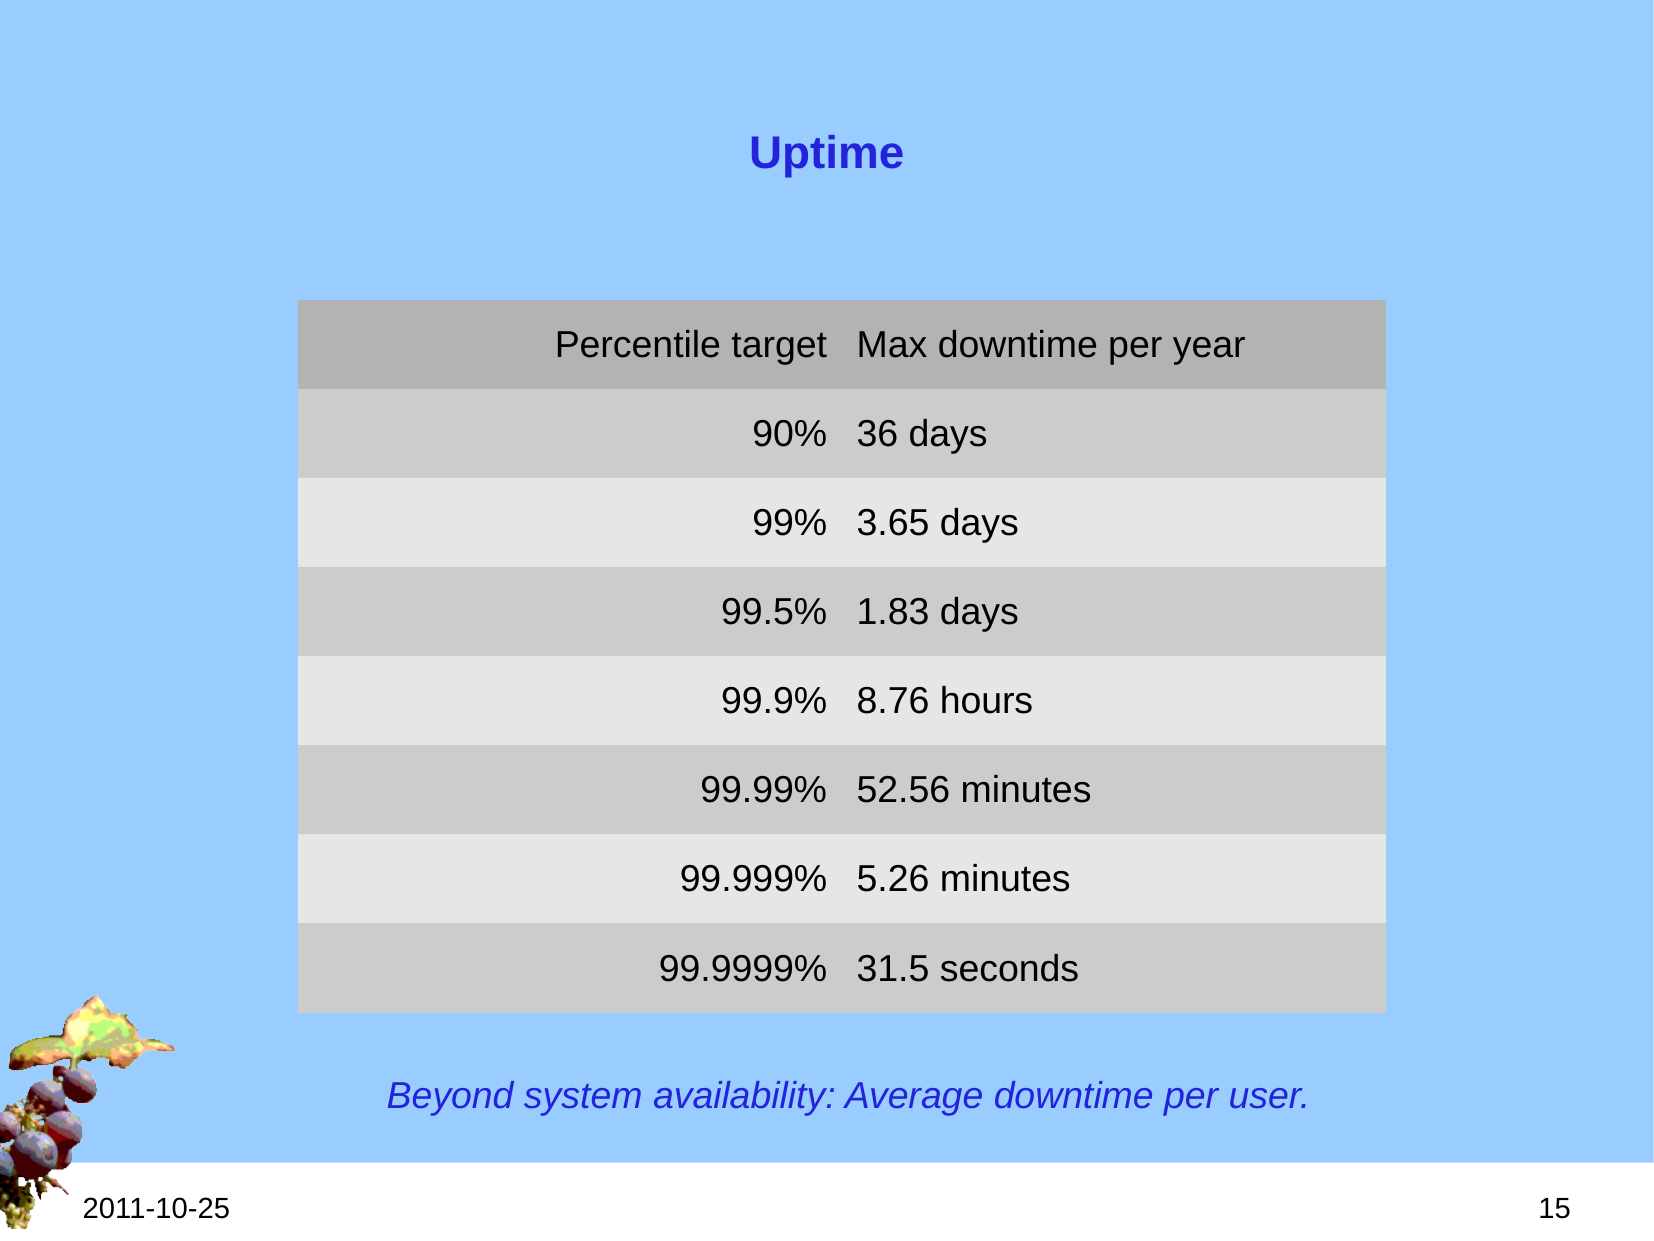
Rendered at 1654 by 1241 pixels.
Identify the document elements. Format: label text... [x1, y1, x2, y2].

table_cell 99.9999% [298, 923, 842, 1013]
title Uptime [82, 49, 1571, 257]
table_cell 99% [298, 478, 842, 567]
table_header Percentile target [298, 300, 842, 389]
table_cell 36 days [842, 389, 1386, 478]
table_cell 90% [298, 389, 842, 478]
table_header Max downtime per year [842, 300, 1386, 389]
table_cell 3.65 days [842, 478, 1386, 567]
table_cell 99.5% [298, 567, 842, 656]
table_cell 99.999% [298, 834, 842, 923]
table_cell 52.56 minutes [842, 745, 1386, 834]
table_cell 31.5 seconds [842, 923, 1386, 1013]
table_cell 8.76 hours [842, 656, 1386, 745]
table_cell 99.99% [298, 745, 842, 834]
picture [0, 990, 188, 1229]
text_box Beyond system availability: Average downtime per user. [361, 1067, 1337, 1125]
table_cell 5.26 minutes [842, 834, 1386, 923]
table_cell 1.83 days [842, 567, 1386, 656]
table_cell 99.9% [298, 656, 842, 745]
